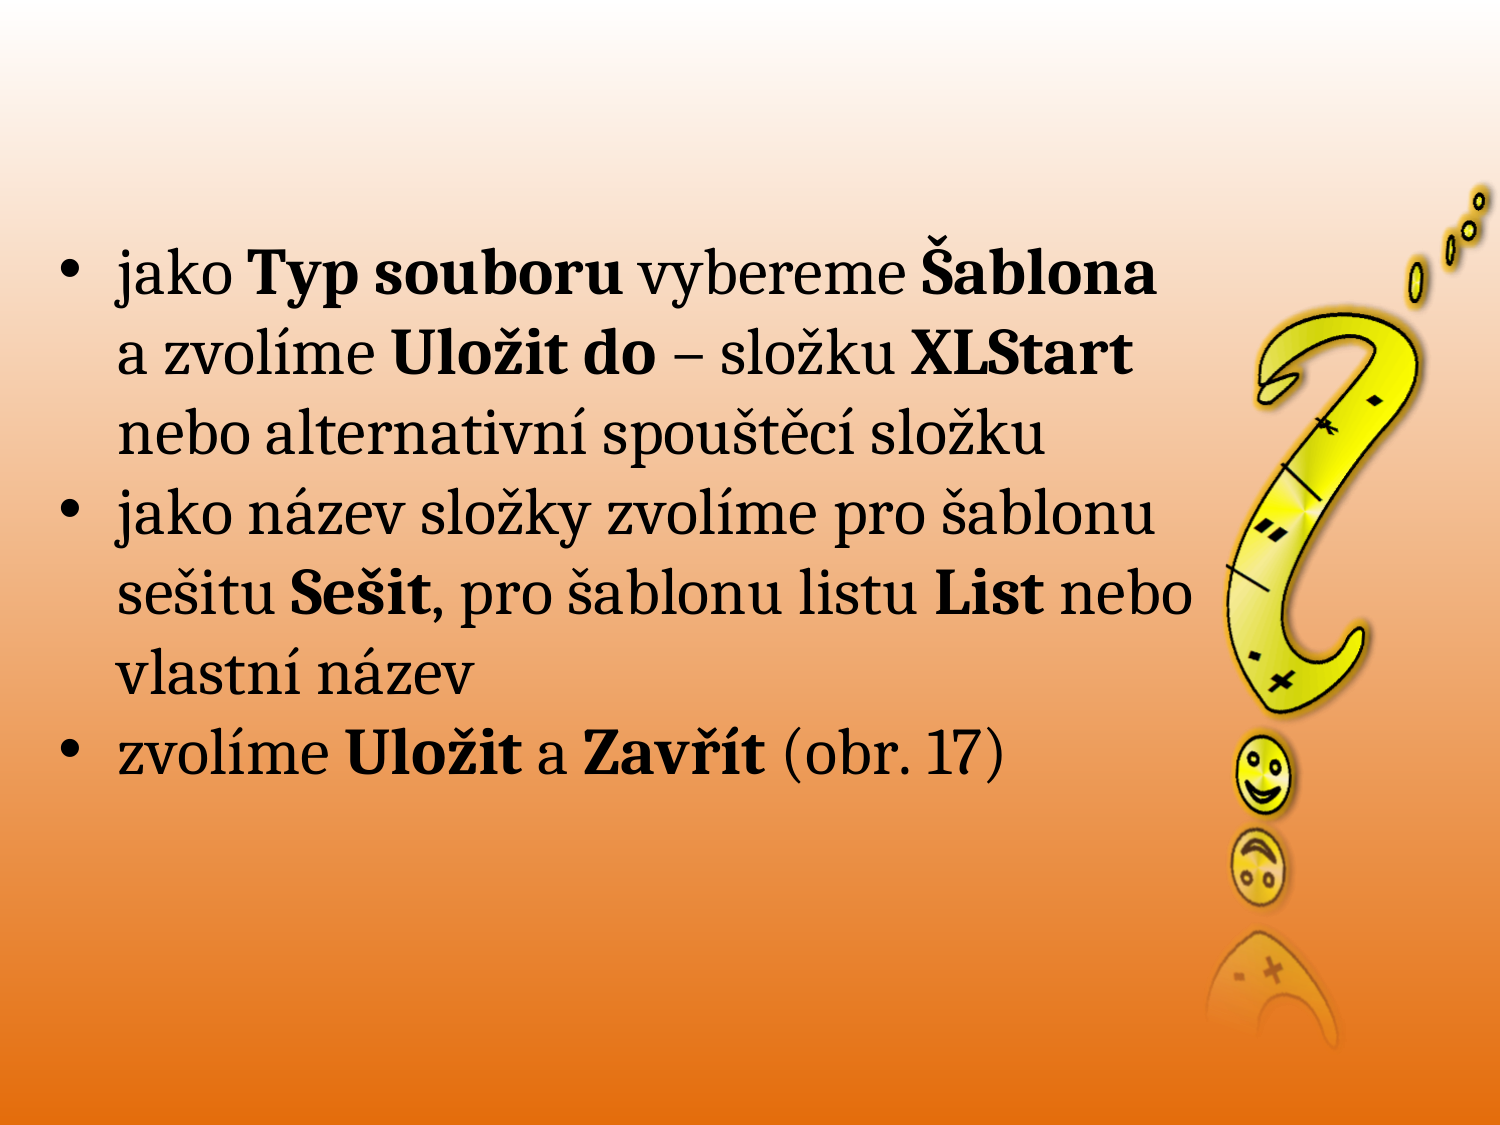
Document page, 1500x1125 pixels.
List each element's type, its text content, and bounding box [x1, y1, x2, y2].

text_box jako Typ souboru vybereme Šablona a zvolíme Uložit do – složku XLStart nebo alternativní spouštěcí složku jako název složky zvolíme pro šablonu sešitu Sešit, pro šablonu listu List nebo vlastní název zvolíme Uložit a Zavřít (obr. 17) [0, 219, 1211, 796]
picture [1171, 160, 1500, 1125]
